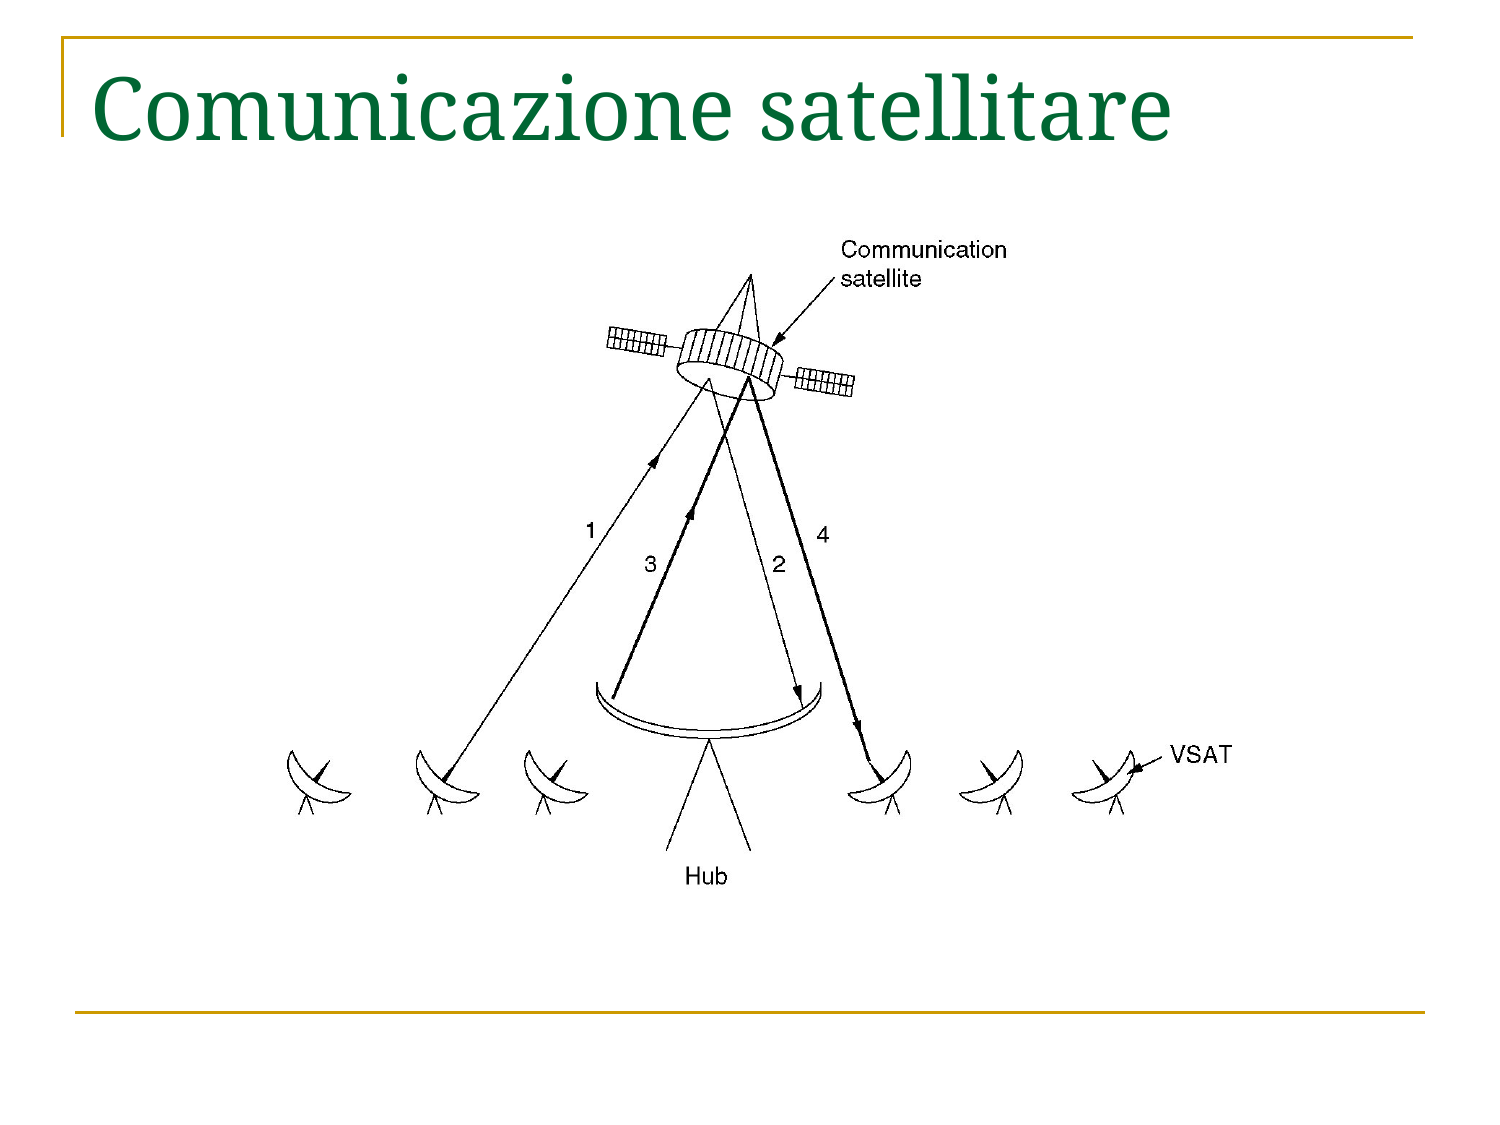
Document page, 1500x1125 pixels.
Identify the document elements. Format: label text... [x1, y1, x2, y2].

title Comunicazione satellitare [75, 45, 1426, 233]
picture [287, 235, 1232, 890]
list VSATs using a hub. [75, 262, 1426, 1006]
